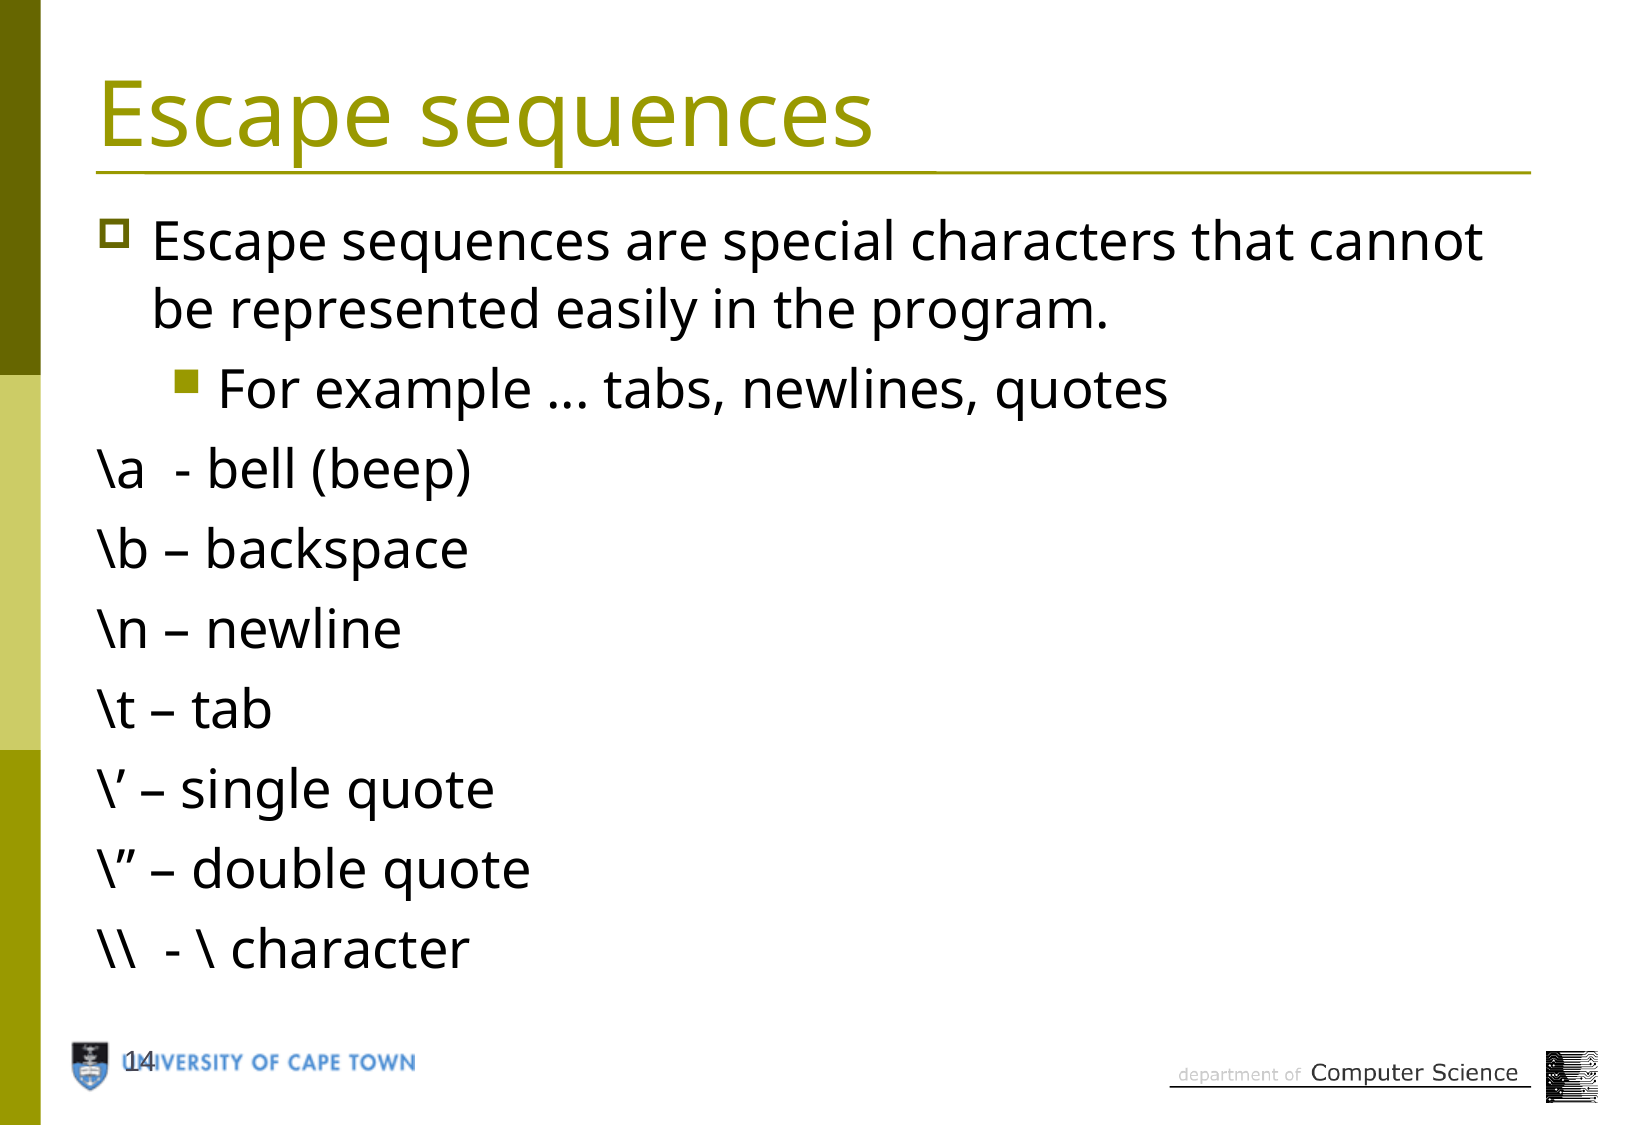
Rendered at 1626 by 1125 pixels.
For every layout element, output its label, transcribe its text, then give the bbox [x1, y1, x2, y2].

picture [1546, 1051, 1598, 1103]
picture [1169, 1043, 1532, 1091]
picture [61, 1024, 415, 1103]
title Escape sequences [81, 29, 1543, 172]
list Escape sequences are special characters that cannot be represented easily in the program. For example ... tabs, newlines, quotes \a - bell (beep) \b – backspace \n – newline \t – tab \’ – single quote \” – double quote \\ - \ character [81, 196, 1543, 1005]
text_box <number> [108, 1042, 462, 1103]
